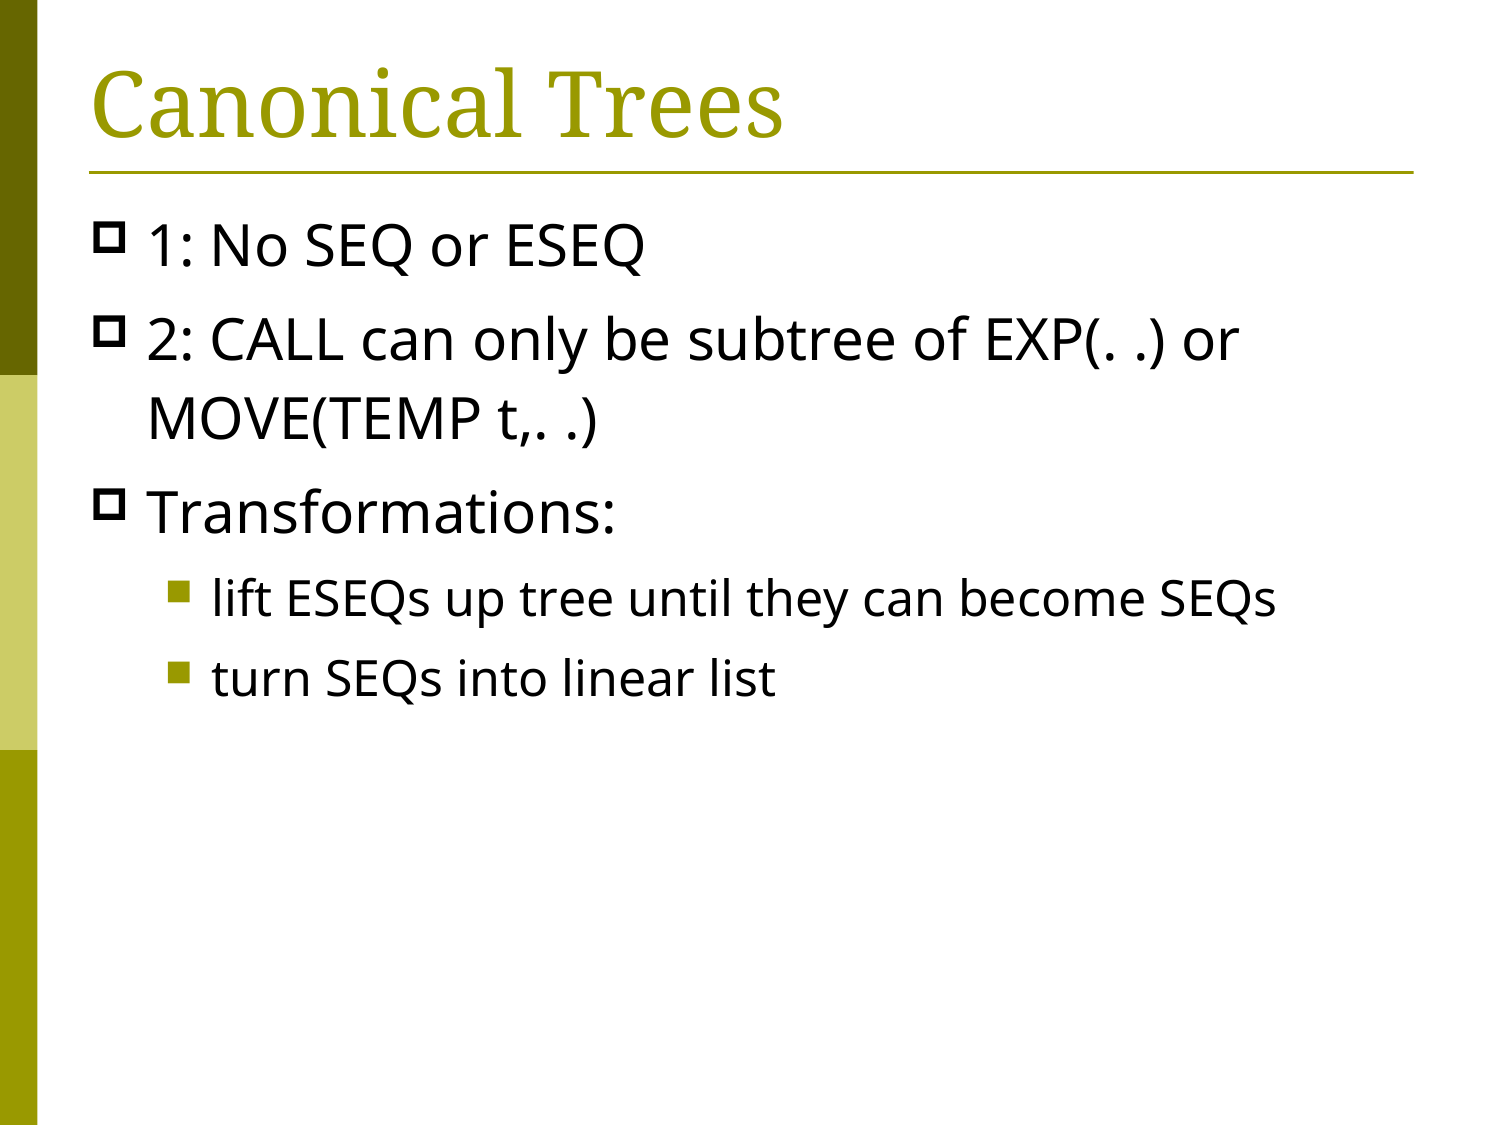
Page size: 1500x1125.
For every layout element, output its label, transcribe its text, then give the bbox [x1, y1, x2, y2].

title Canonical Trees [75, 45, 1426, 173]
list 1: No SEQ or ESEQ 2: CALL can only be subtree of EXP(. .) or MOVE(TEMP t,. .) Transformations: lift ESEQs up tree until they can become SEQs turn SEQs into linear list [75, 196, 1426, 1006]
